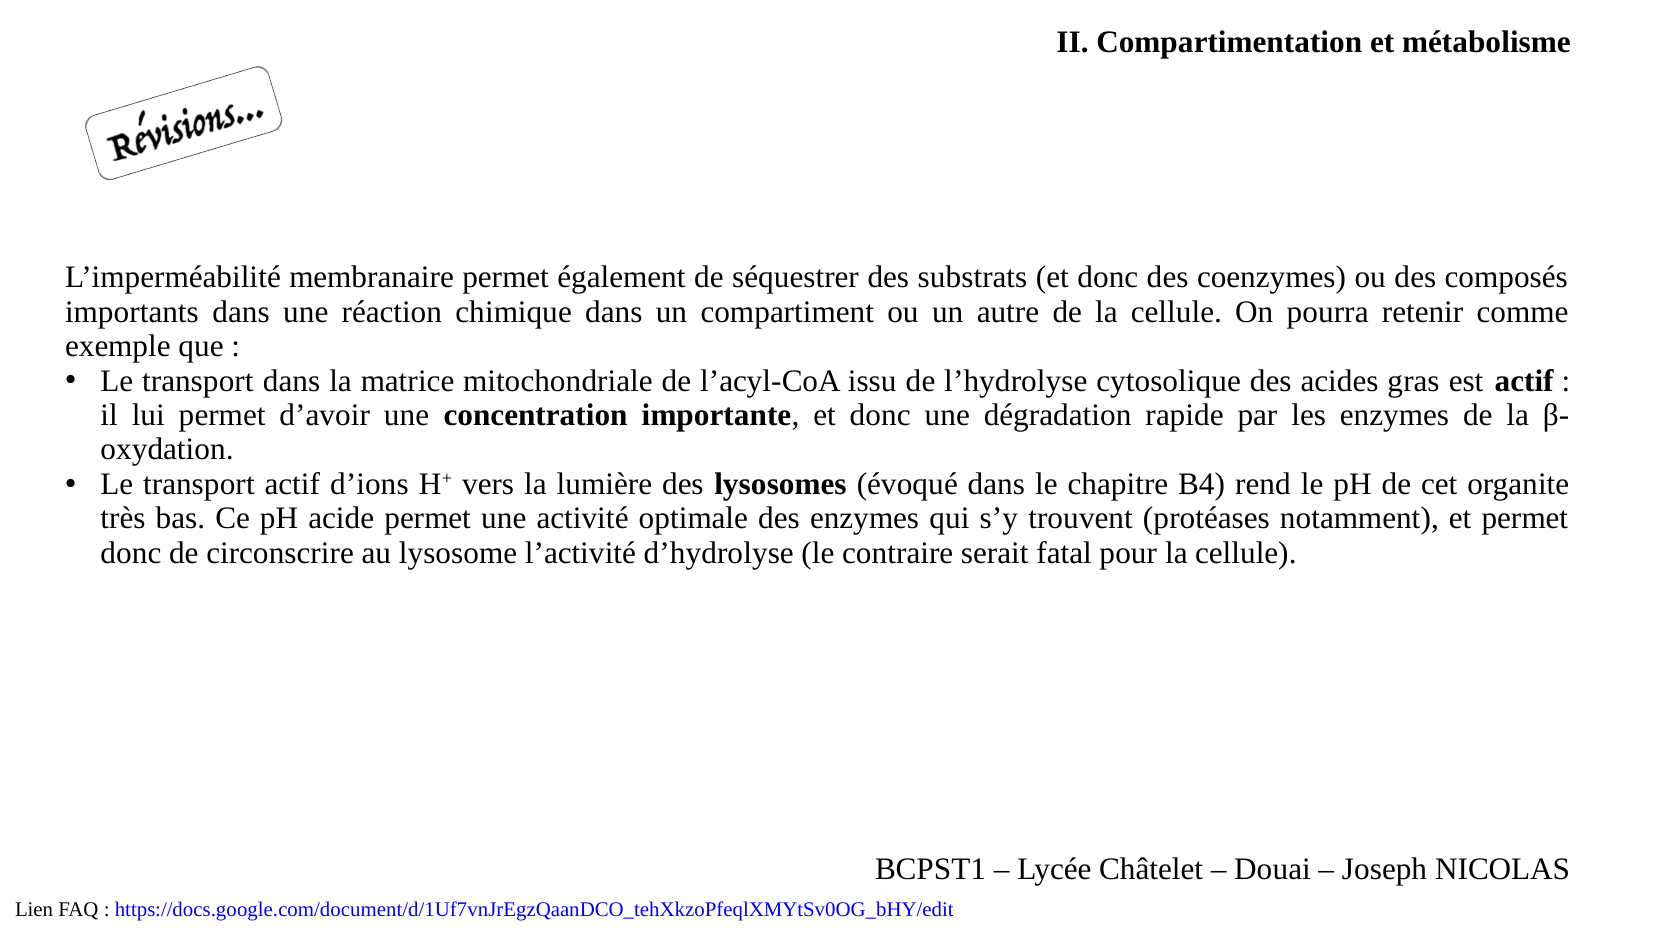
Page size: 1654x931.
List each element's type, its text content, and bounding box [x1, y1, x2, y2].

picture [82, 63, 285, 183]
text_box Lien FAQ : https://docs.google.com/document/d/1Uf7vnJrEgzQaanDCO_tehXkzoPfeqlXMYtSv0OG_bHY/edit [0, 897, 993, 931]
text_box II. Compartimentation et métabolisme [201, 5, 1572, 78]
text_box L’imperméabilité membranaire permet également de séquestrer des substrats (et donc des coenzymes) ou des composés importants dans une réaction chimique dans un compartiment ou un autre de la cellule. On pourra retenir comme exemple que : Le transport dans la matrice mitochondriale de l’acyl-CoA issu de l’hydrolyse cytosolique des acides gras est actif : il lui permet d’avoir une concentration importante, et donc une dégradation rapide par les enzymes de la β-oxydation. Le transport actif d’ions H+ vers la lumière des lysosomes (évoqué dans le chapitre B4) rend le pH de cet organite très bas. Ce pH acide permet une activité optimale des enzymes qui s’y trouvent (protéases notamment), et permet donc de circonscrire au lysosome l’activité d’hydrolyse (le contraire serait fatal pour la cellule). [64, 259, 1571, 910]
